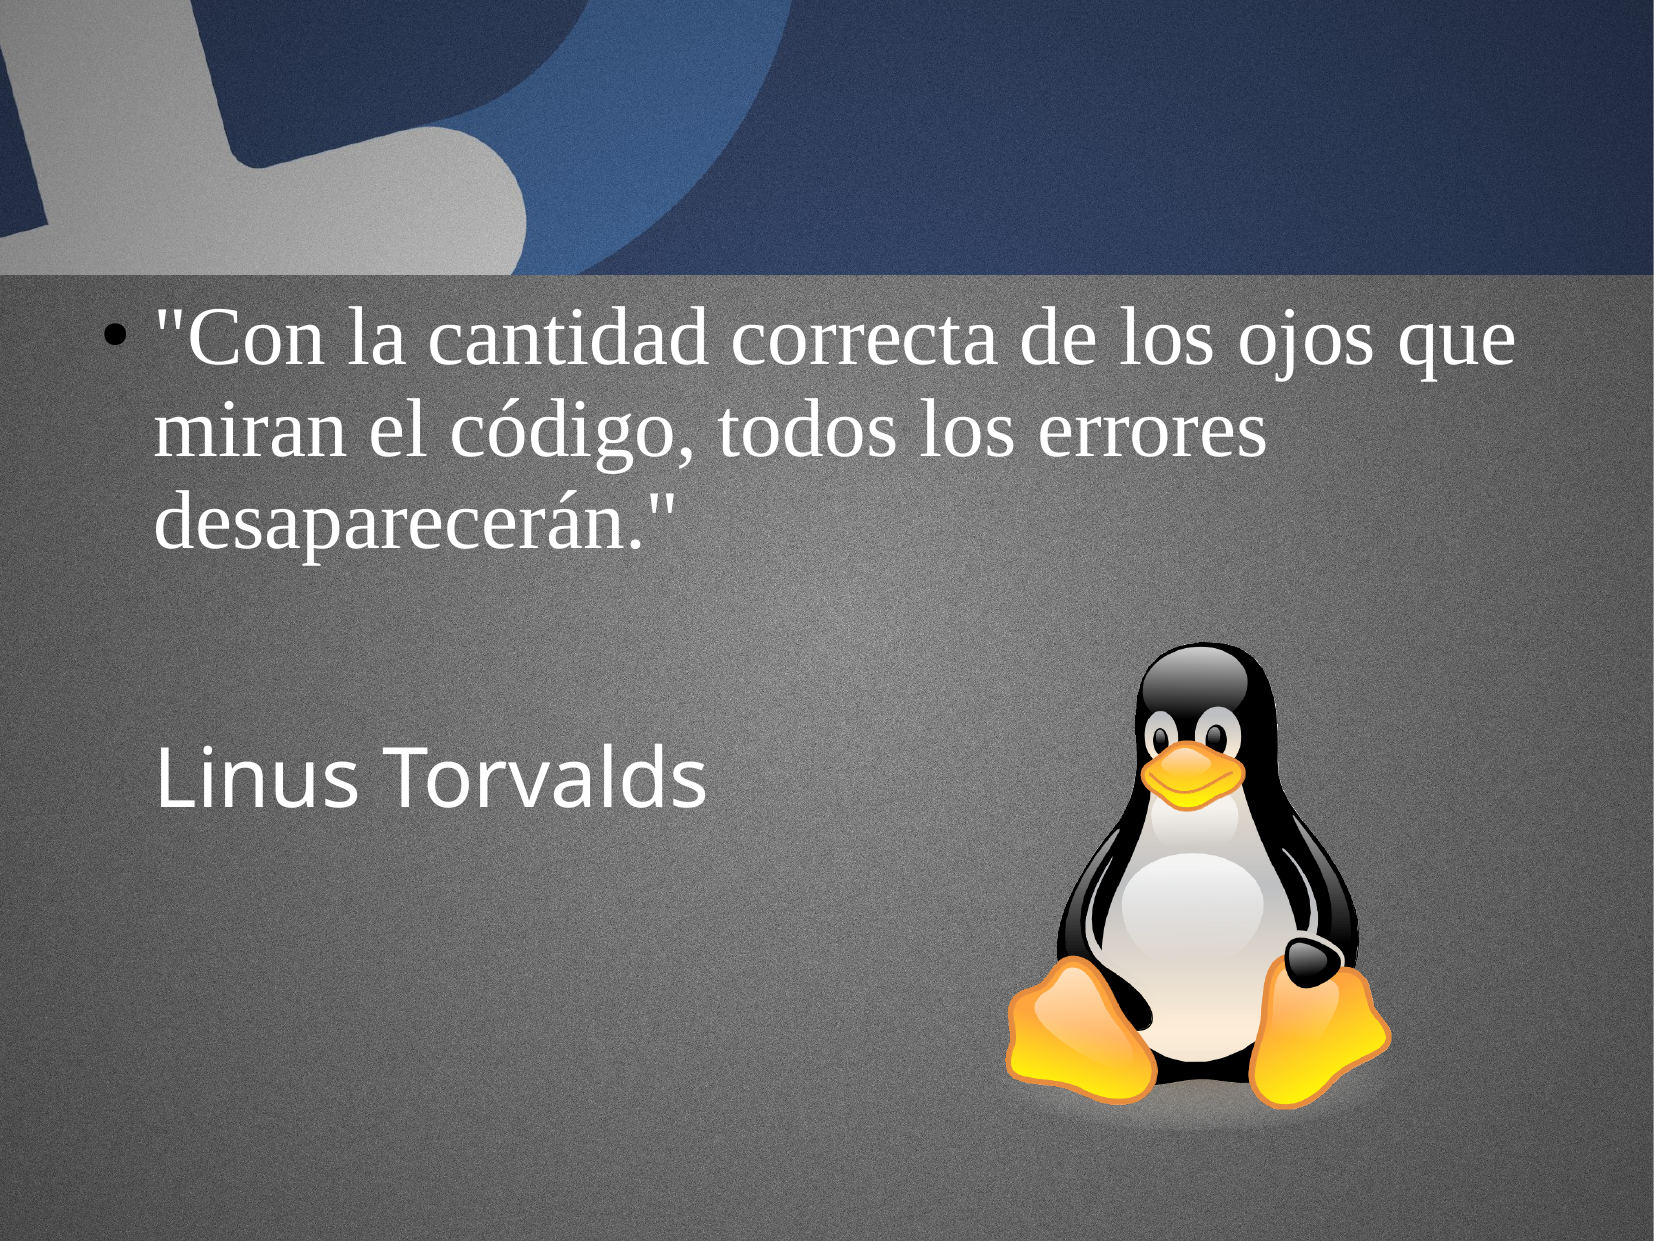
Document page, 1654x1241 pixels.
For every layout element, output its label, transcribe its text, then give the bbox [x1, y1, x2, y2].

list "Con la cantidad correcta de los ojos que miran el código, todos los errores desaparecerán." Linus Torvalds [82, 290, 1571, 1109]
picture [0, 0, 1654, 1241]
